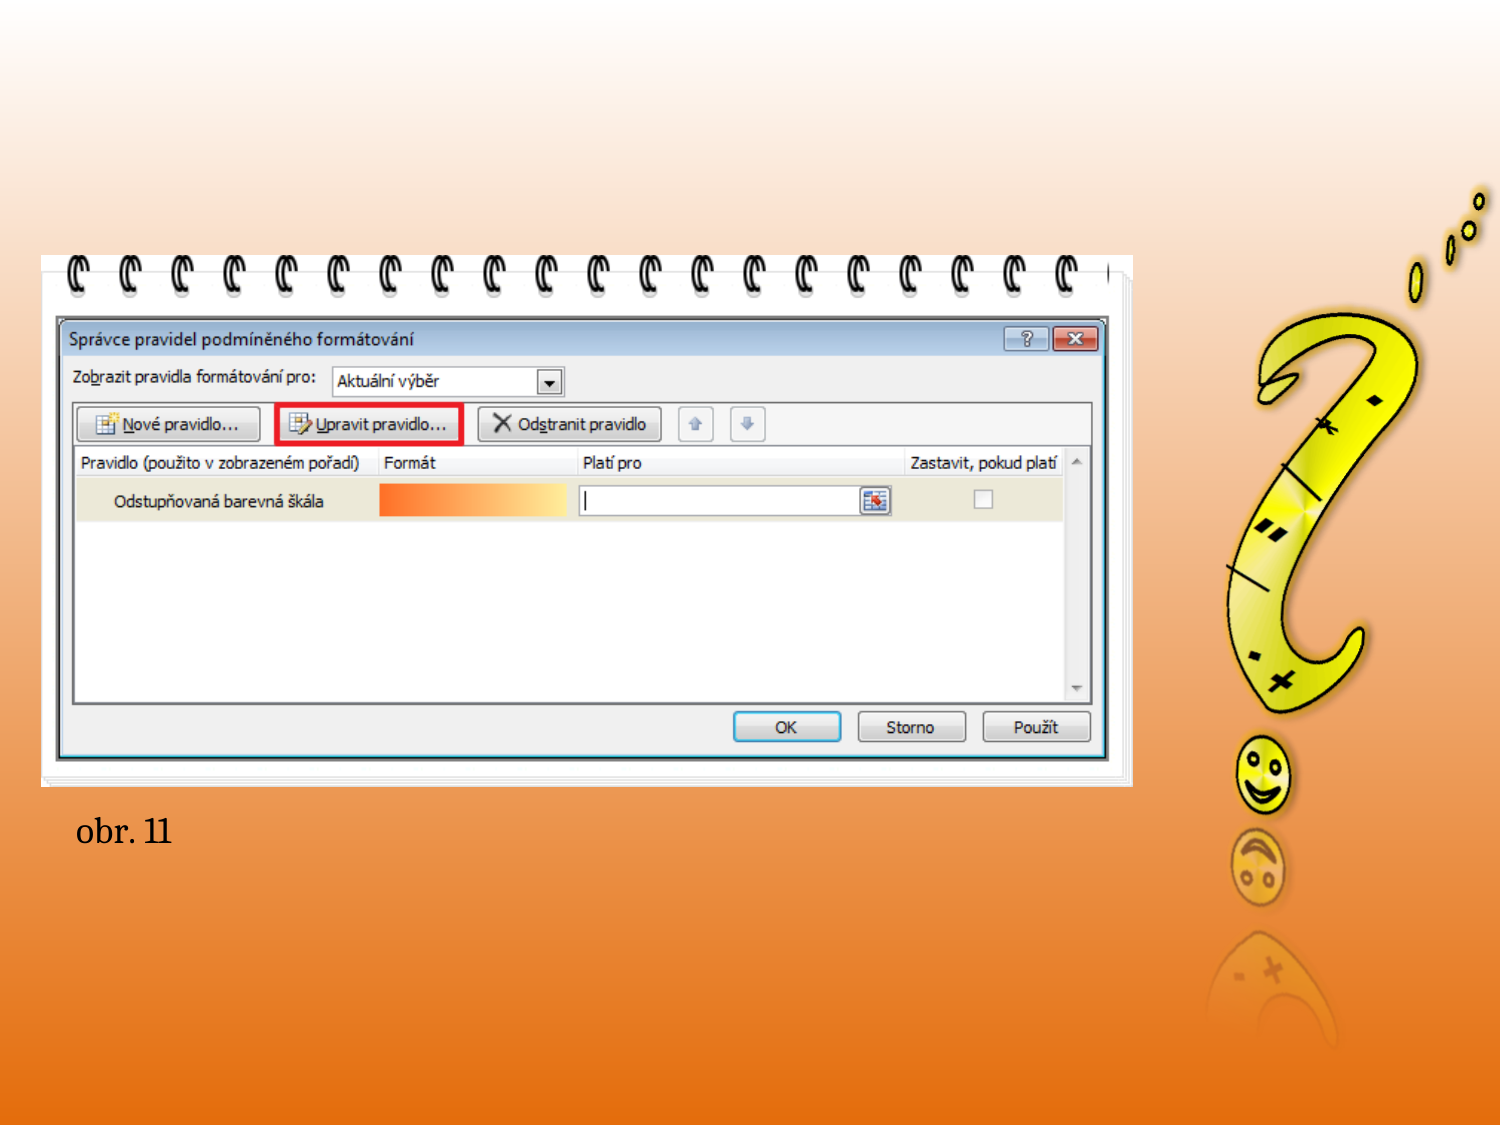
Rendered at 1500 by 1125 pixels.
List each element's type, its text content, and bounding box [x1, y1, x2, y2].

text_box obr. 11 [61, 798, 187, 860]
picture [41, 255, 1133, 787]
picture [1171, 160, 1500, 1125]
